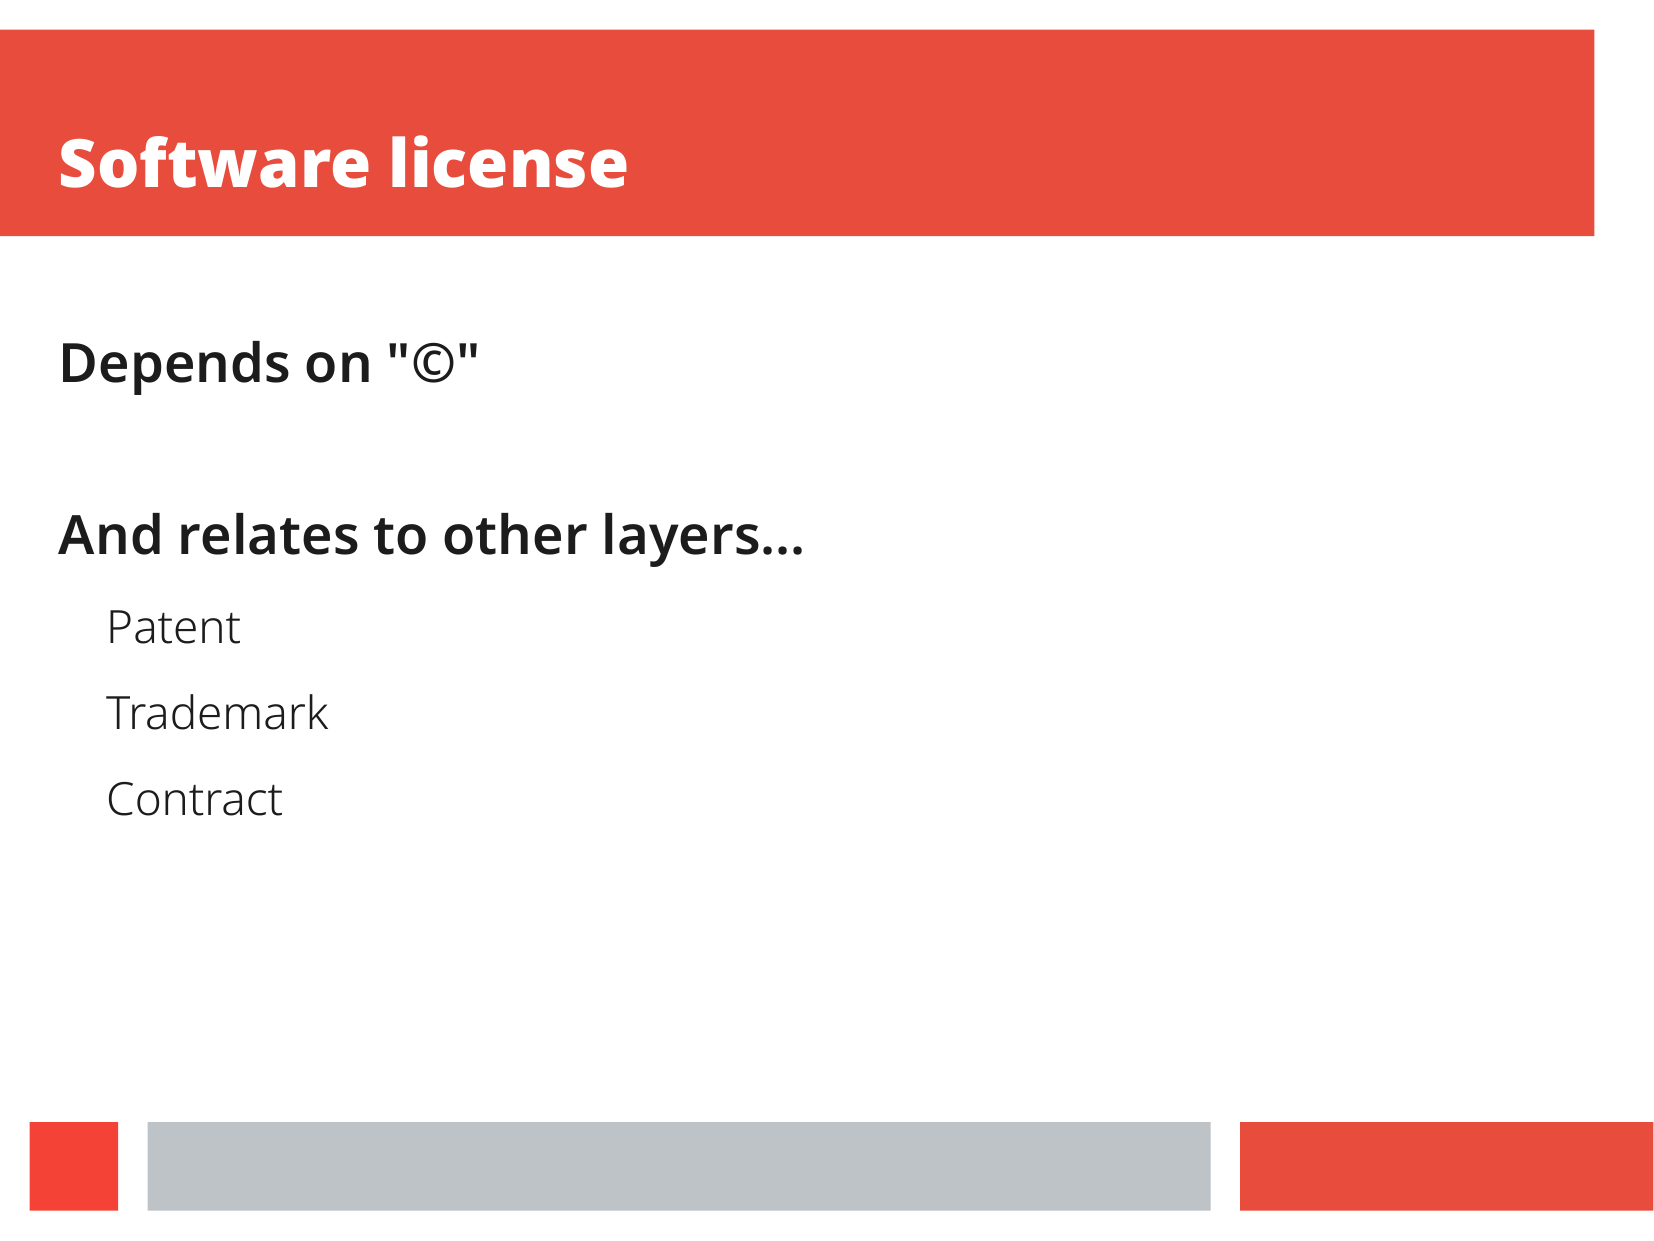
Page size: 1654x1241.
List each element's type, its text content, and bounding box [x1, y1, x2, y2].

list Depends on "©" And relates to other layers... Patent Trademark Contract [59, 324, 1565, 1093]
title Software license [59, 59, 1595, 207]
